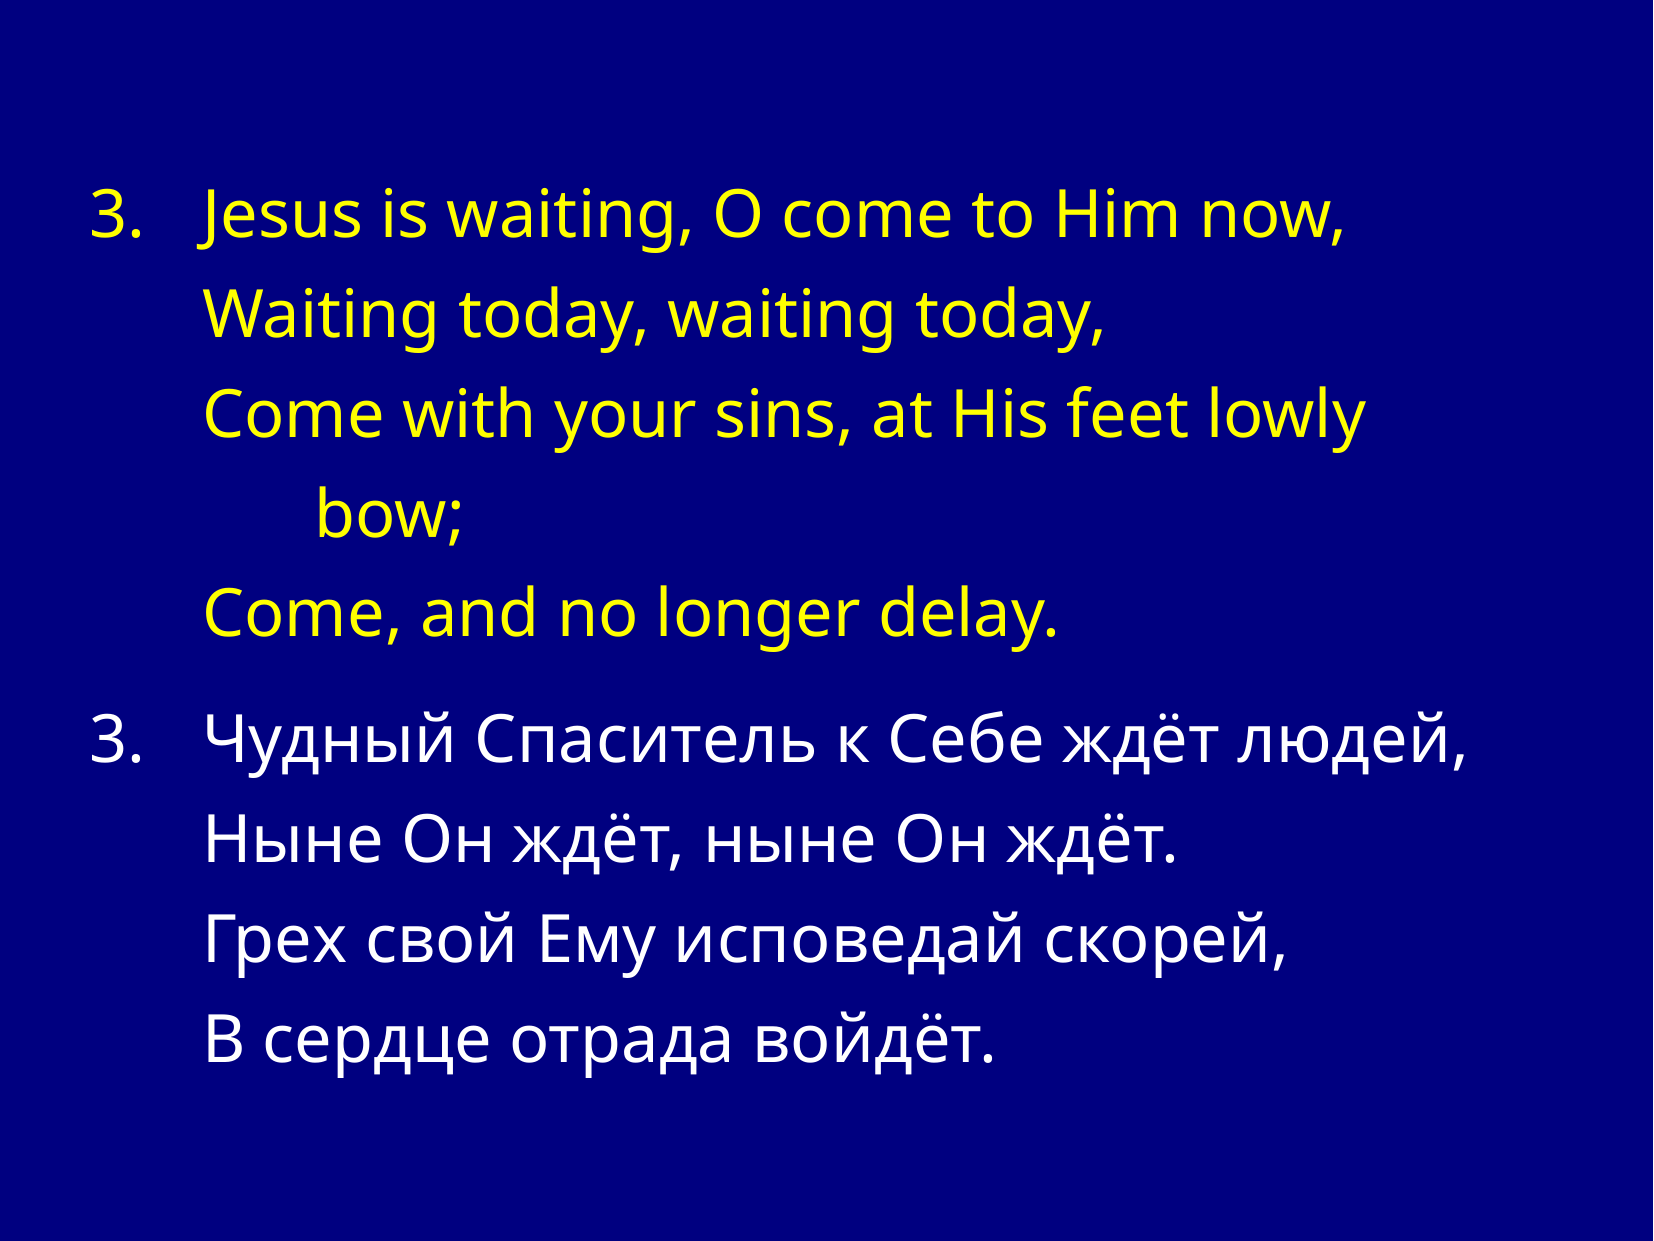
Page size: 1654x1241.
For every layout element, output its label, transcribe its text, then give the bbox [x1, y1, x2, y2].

text_box 3. Чудный Спаситель к Себе ждёт людей, Ныне Он ждёт, ныне Он ждёт. Грех свой Ему исповедай скорей, В сердце отрада войдёт. [75, 675, 1653, 1163]
text_box 3. Jesus is waiting, O come to Him now, Waiting today, waiting today, Come with your sins, at His feet lowly bow; Come, and no longer delay. [75, 150, 1576, 675]
